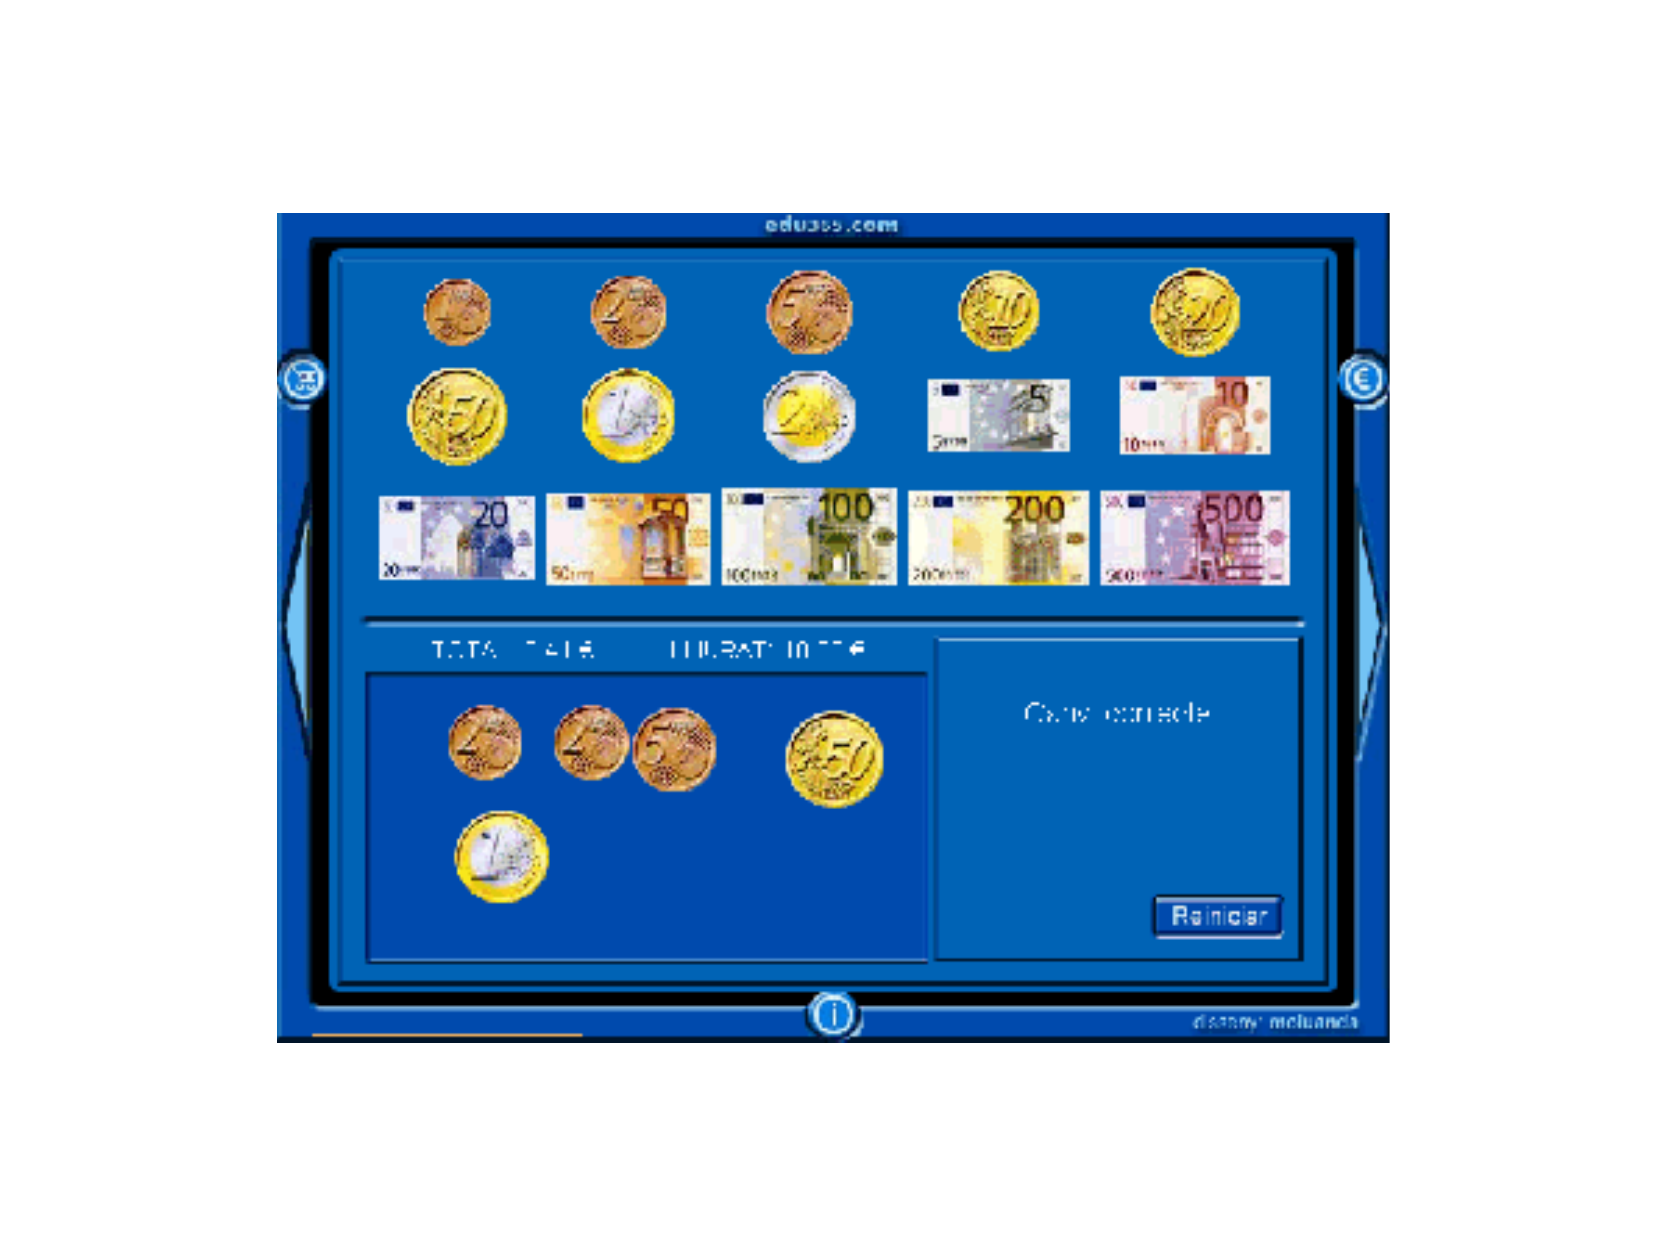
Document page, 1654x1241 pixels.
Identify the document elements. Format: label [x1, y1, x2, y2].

picture [277, 213, 1390, 1043]
